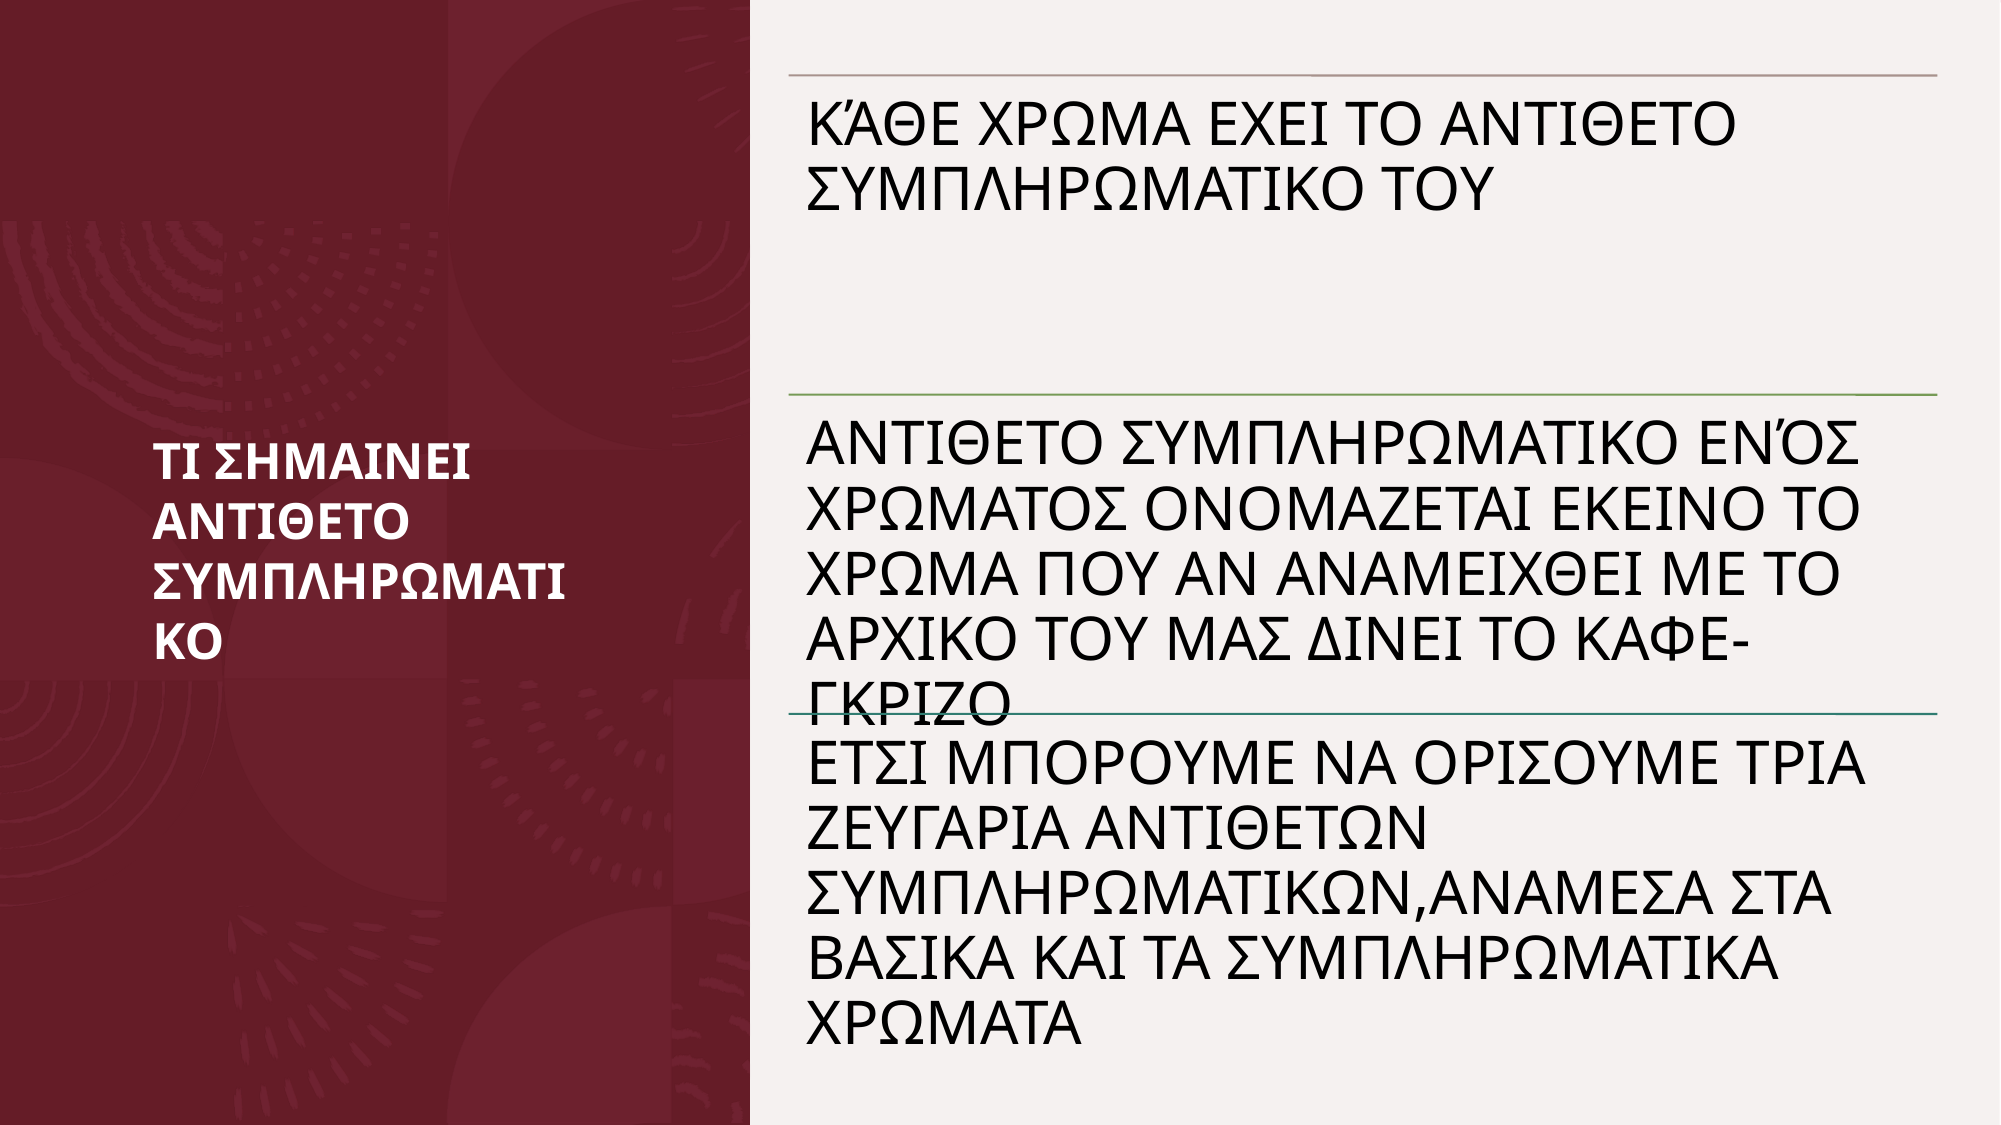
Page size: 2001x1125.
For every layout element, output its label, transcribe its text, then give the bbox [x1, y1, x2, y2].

text_box ΕΤΣΙ ΜΠΟΡΟΥΜΕ ΝΑ ΟΡΙΣΟΥΜΕ ΤΡΙΑ ΖΕΥΓΑΡΙΑ ΑΝΤΙΘΕΤΩΝ ΣΥΜΠΛΗΡΩΜΑΤΙΚΩΝ,ΑΝΑΜΕΣΑ ΣΤΑ ΒΑΣΙΚΑ ΚΑΙ ΤΑ ΣΥΜΠΛΗΡΩΜΑΤΙΚΑ ΧΡΩΜΑΤΑ [788, 713, 1938, 1034]
text_box ΚΆΘΕ ΧΡΩΜΑ ΕΧΕΙ ΤΟ ΑΝΤΙΘΕΤΟ ΣΥΜΠΛΗΡΩΜΑΤΙΚΟ ΤΟΥ [788, 75, 1938, 394]
title ΤΙ ΣΗΜΑΙΝΕΙ ΑΝΤΙΘΕΤΟ ΣΥΜΠΛΗΡΩΜΑΤΙΚΟ [137, 91, 601, 1007]
text_box [0, 0, 2000, 1125]
text_box ΑΝΤΙΘΕΤΟ ΣΥΜΠΛΗΡΩΜΑΤΙΚΟ ΕΝΌΣ ΧΡΩΜΑΤΟΣ ΟΝΟΜΑΖΕΤΑΙ ΕΚΕΙΝΟ ΤΟ ΧΡΩΜΑ ΠΟΥ ΑΝ ΑΝΑΜΕΙΧΘΕΙ ΜΕ ΤΟ ΑΡΧΙΚΟ ΤΟΥ ΜΑΣ ΔΙΝΕΙ ΤΟ ΚΑΦΕ-ΓΚΡΙΖΟ [788, 394, 1938, 713]
